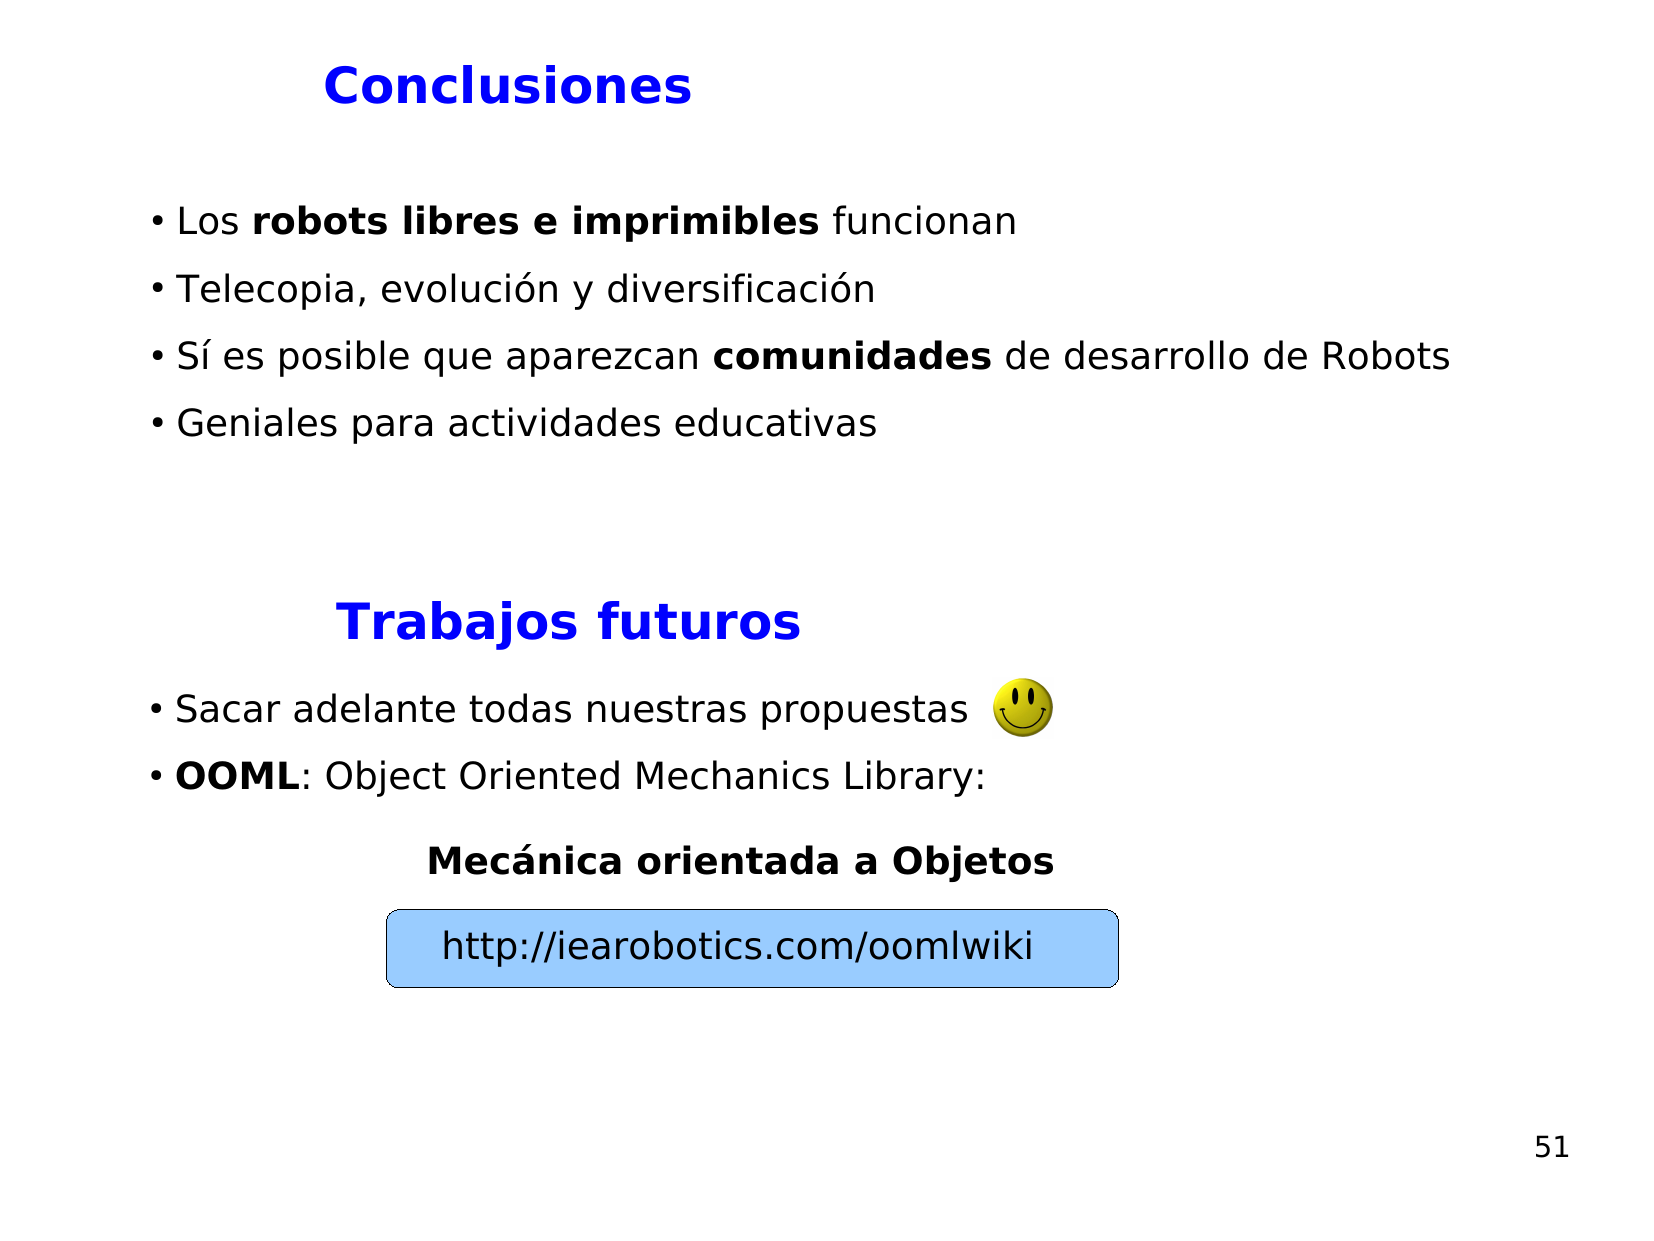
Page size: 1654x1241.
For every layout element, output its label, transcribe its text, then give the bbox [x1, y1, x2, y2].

picture [992, 677, 1054, 739]
text_box Trabajos futuros [321, 586, 924, 660]
text_box Los robots libres e imprimibles funcionan Telecopia, evolución y diversificación Sí es posible que aparezcan comunidades de desarrollo de Robots Geniales para actividades educativas [136, 192, 1554, 453]
text_box Conclusiones [308, 49, 911, 123]
text_box Sacar adelante todas nuestras propuestas OOML: Object Oriented Mechanics Library: [134, 680, 1460, 811]
text_box [386, 909, 1119, 988]
text_box Mecánica orientada a Objetos [398, 832, 1208, 916]
text_box http://iearobotics.com/oomlwiki [426, 917, 1080, 976]
